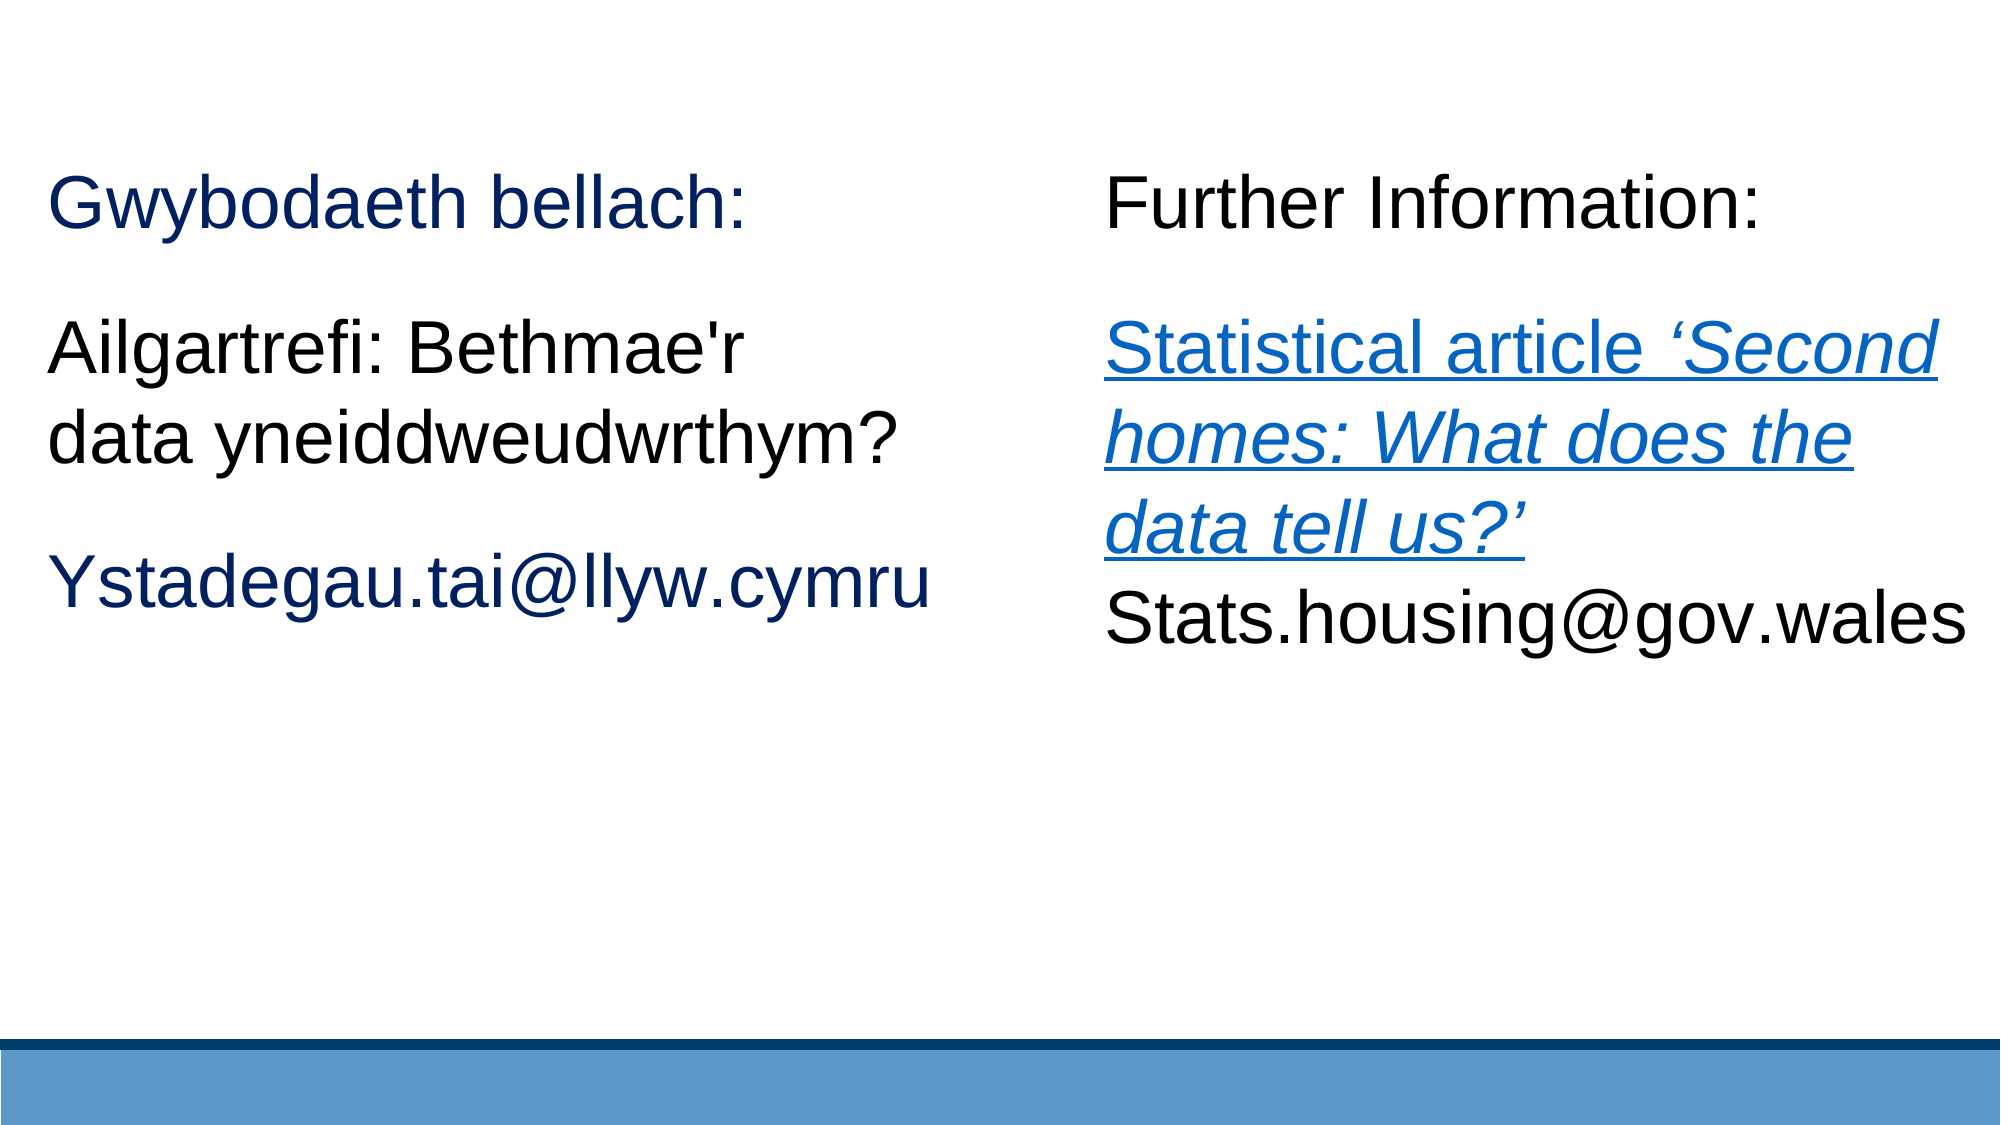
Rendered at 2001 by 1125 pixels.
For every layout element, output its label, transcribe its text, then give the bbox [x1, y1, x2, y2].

text_box Further Information: Statistical article ‘Second homes: What does the data tell us?’ Stats.housing@gov.wales [1089, 145, 2000, 987]
text_box Gwybodaeth bellach: Ail gartrefi: Beth mae'r data yn ei ddweud wrthym? Ystadegau.tai@llyw.cymru [33, 145, 1001, 992]
